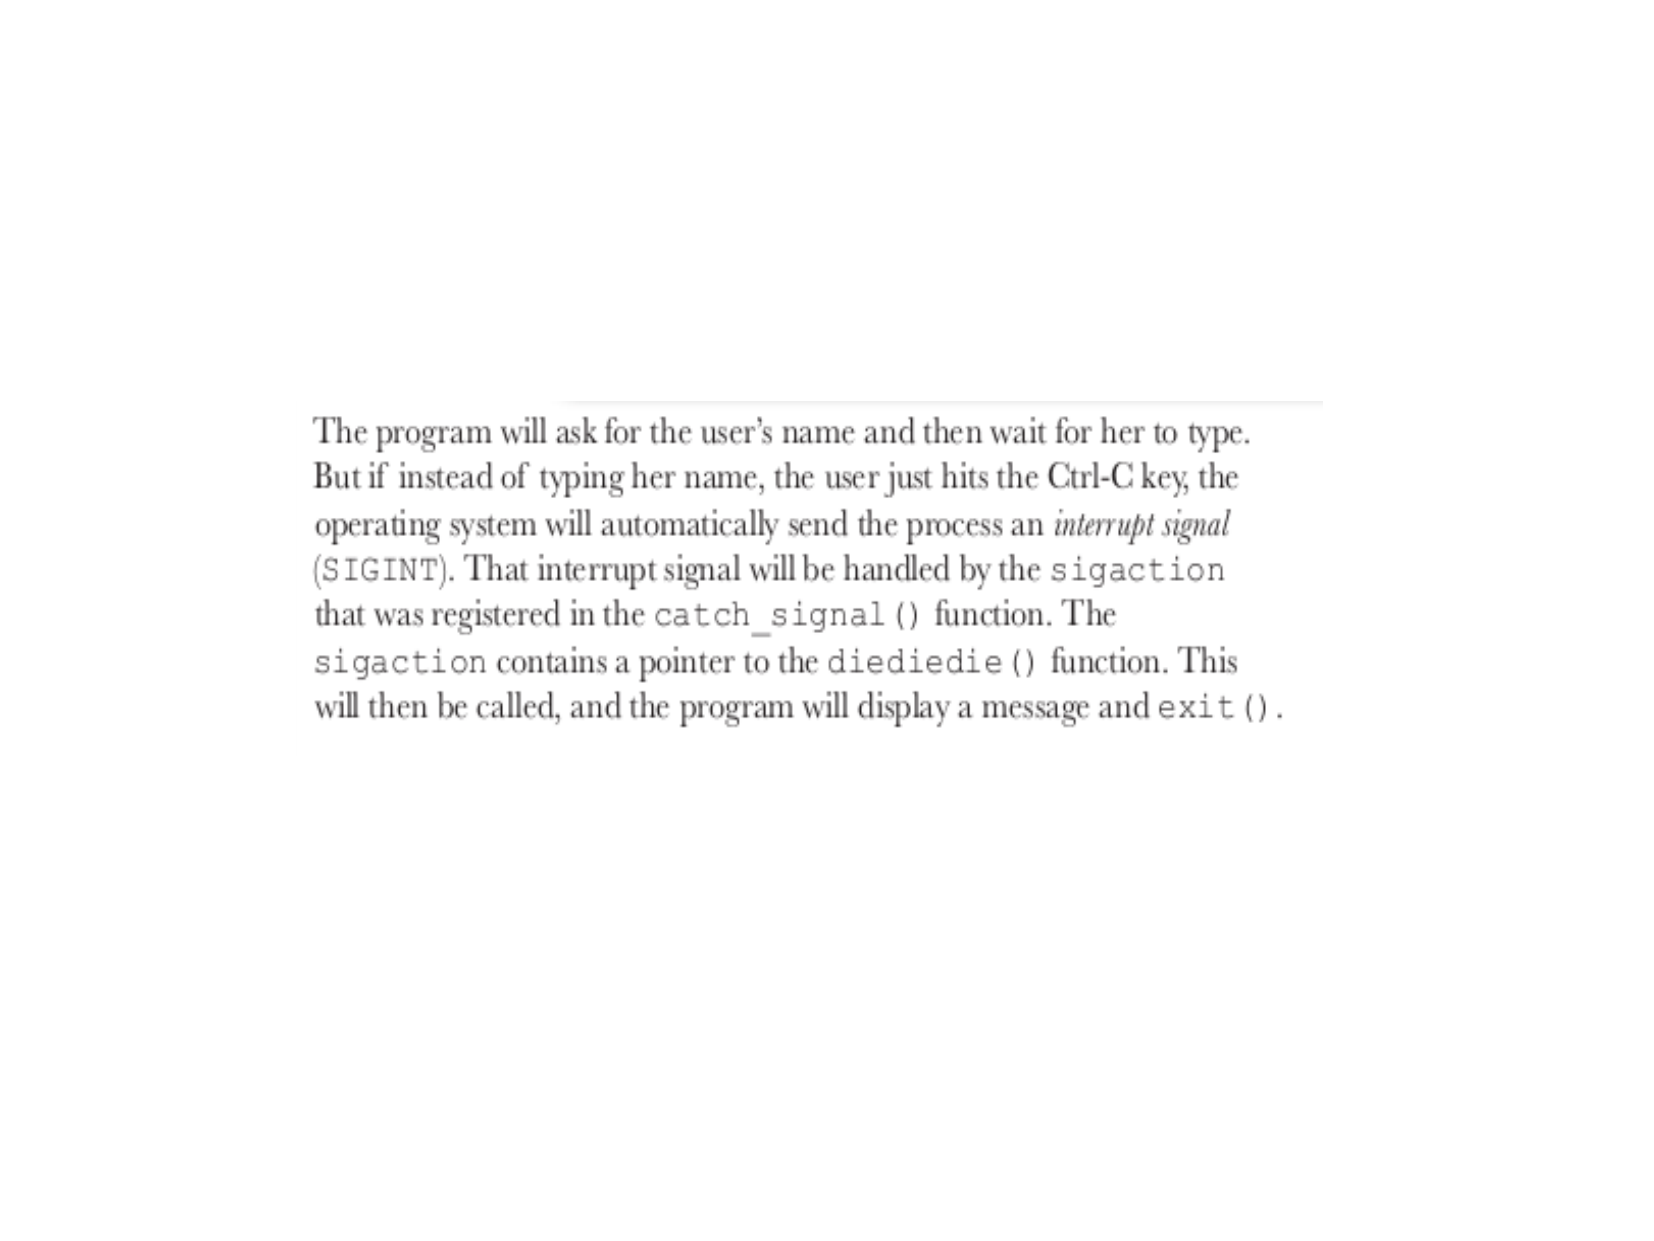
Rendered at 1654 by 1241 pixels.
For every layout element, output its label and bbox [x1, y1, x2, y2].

picture [295, 401, 1323, 756]
